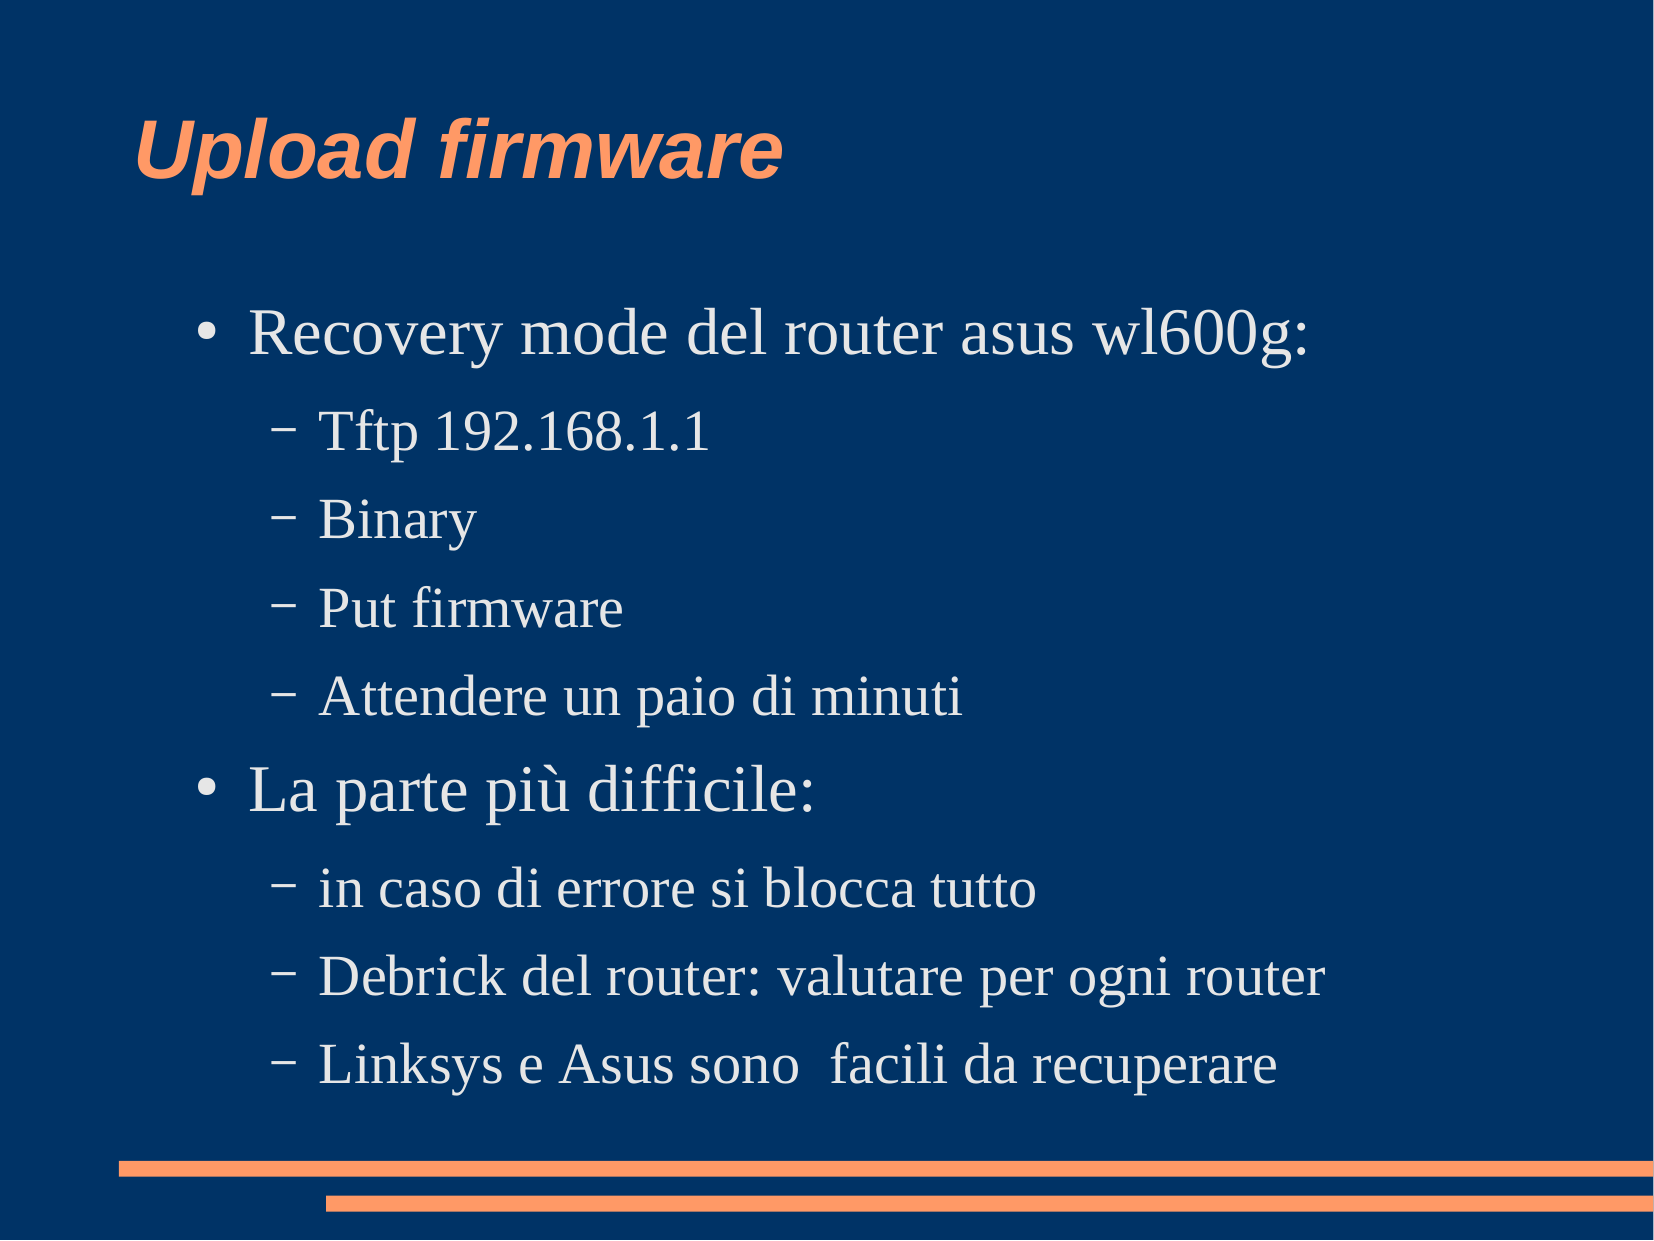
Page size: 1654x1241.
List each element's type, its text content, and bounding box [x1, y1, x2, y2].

title Upload firmware [121, 46, 1534, 254]
list Recovery mode del router asus wl600g: Tftp 192.168.1.1 Binary Put firmware Attendere un paio di minuti La parte più difficile: in caso di errore si blocca tutto Debrick del router: valutare per ogni router Linksys e Asus sono facili da recuperare [177, 295, 1568, 1097]
